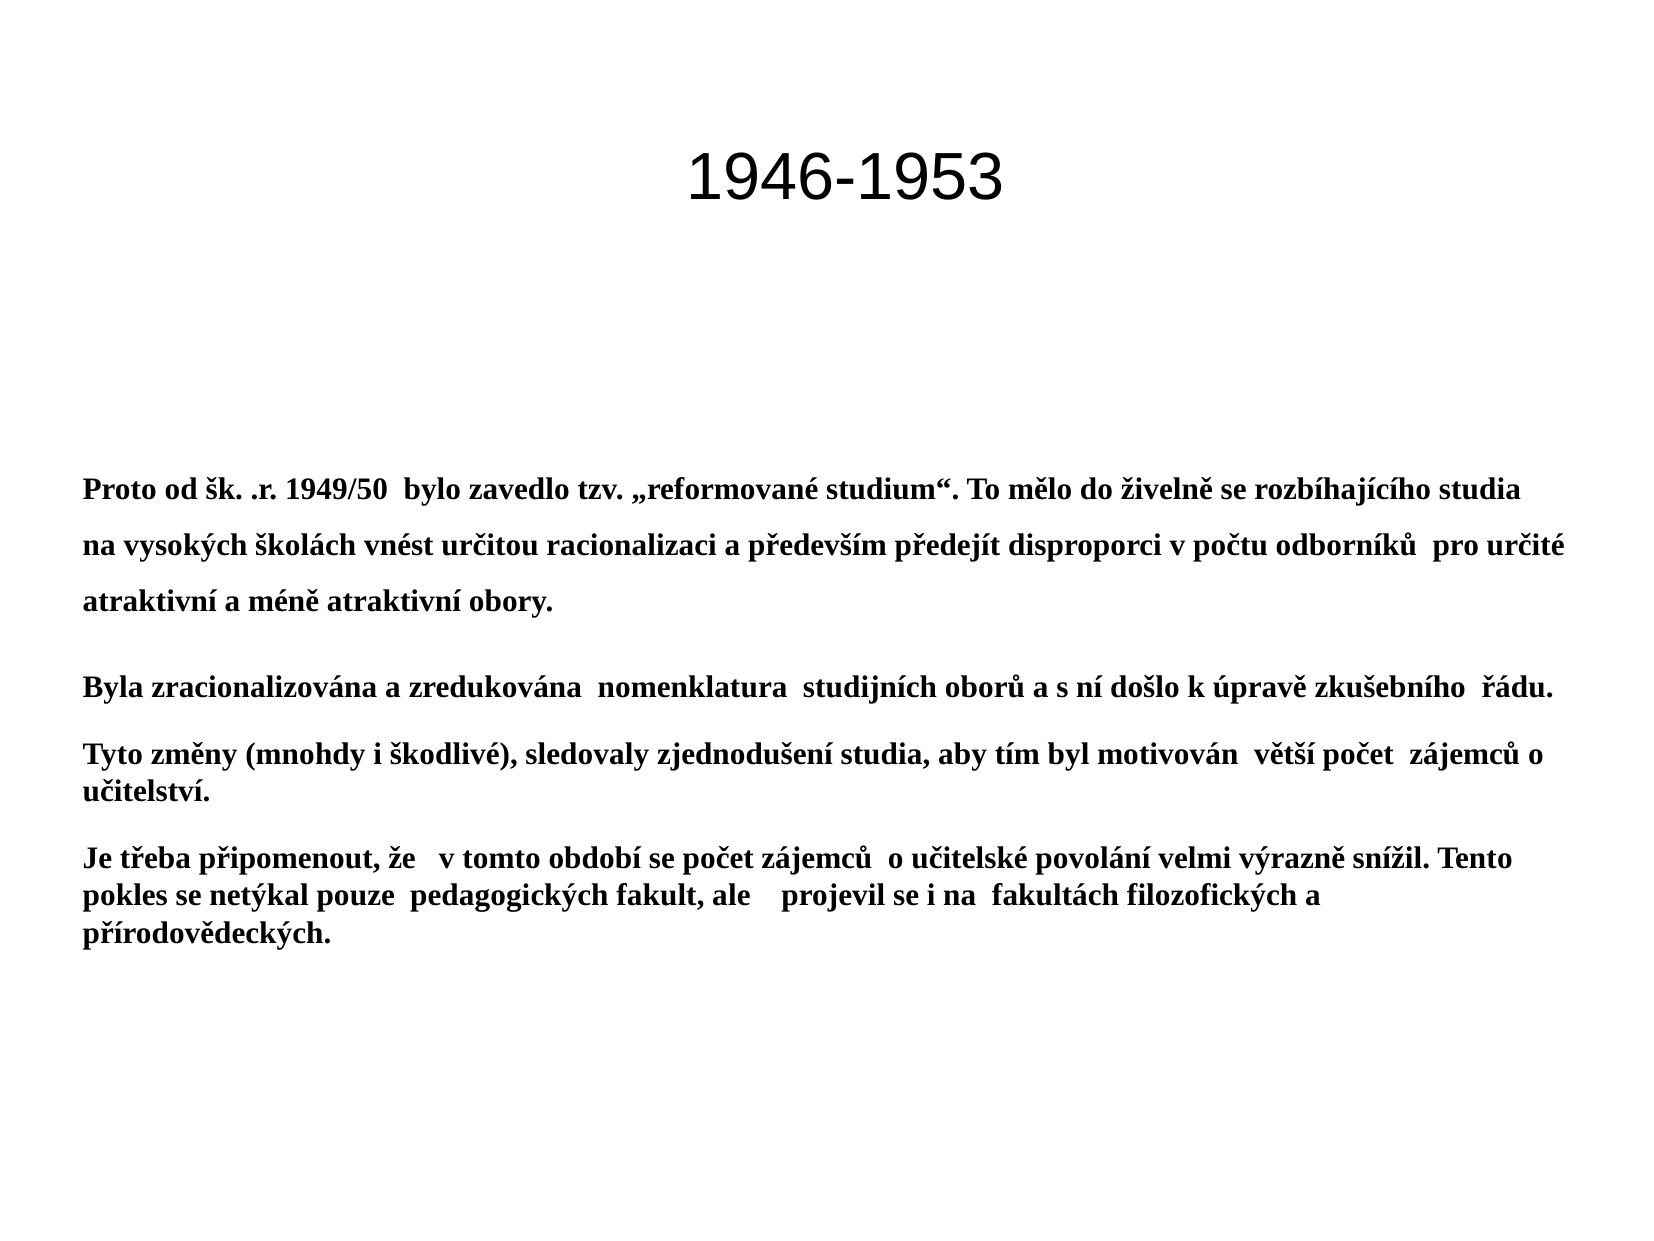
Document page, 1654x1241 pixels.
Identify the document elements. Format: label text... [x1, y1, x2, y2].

title 1946-1953 [82, 56, 1571, 250]
subtitle Proto od šk. .r. 1949/50 bylo zavedlo tzv. „reformované studium“. To mělo do živelně se rozbíhajícího studia na vysokých školách vnést určitou racionalizaci a především předejít disproporci v počtu odborníků pro určité atraktivní a méně atraktivní obory. Byla zracionalizována a zredukována nomenklatura studijních oborů a s ní došlo k úpravě zkušebního řádu. Tyto změny (mnohdy i škodlivé), sledovaly zjednodušení studia, aby tím byl motivován větší počet zájemců o učitelství. Je třeba připomenout, že v tomto období se počet zájemců o učitelské povolání velmi výrazně snížil. Tento pokles se netýkal pouze pedagogických fakult, ale projevil se i na fakultách filozofických a přírodovědeckých. [82, 297, 1571, 1102]
